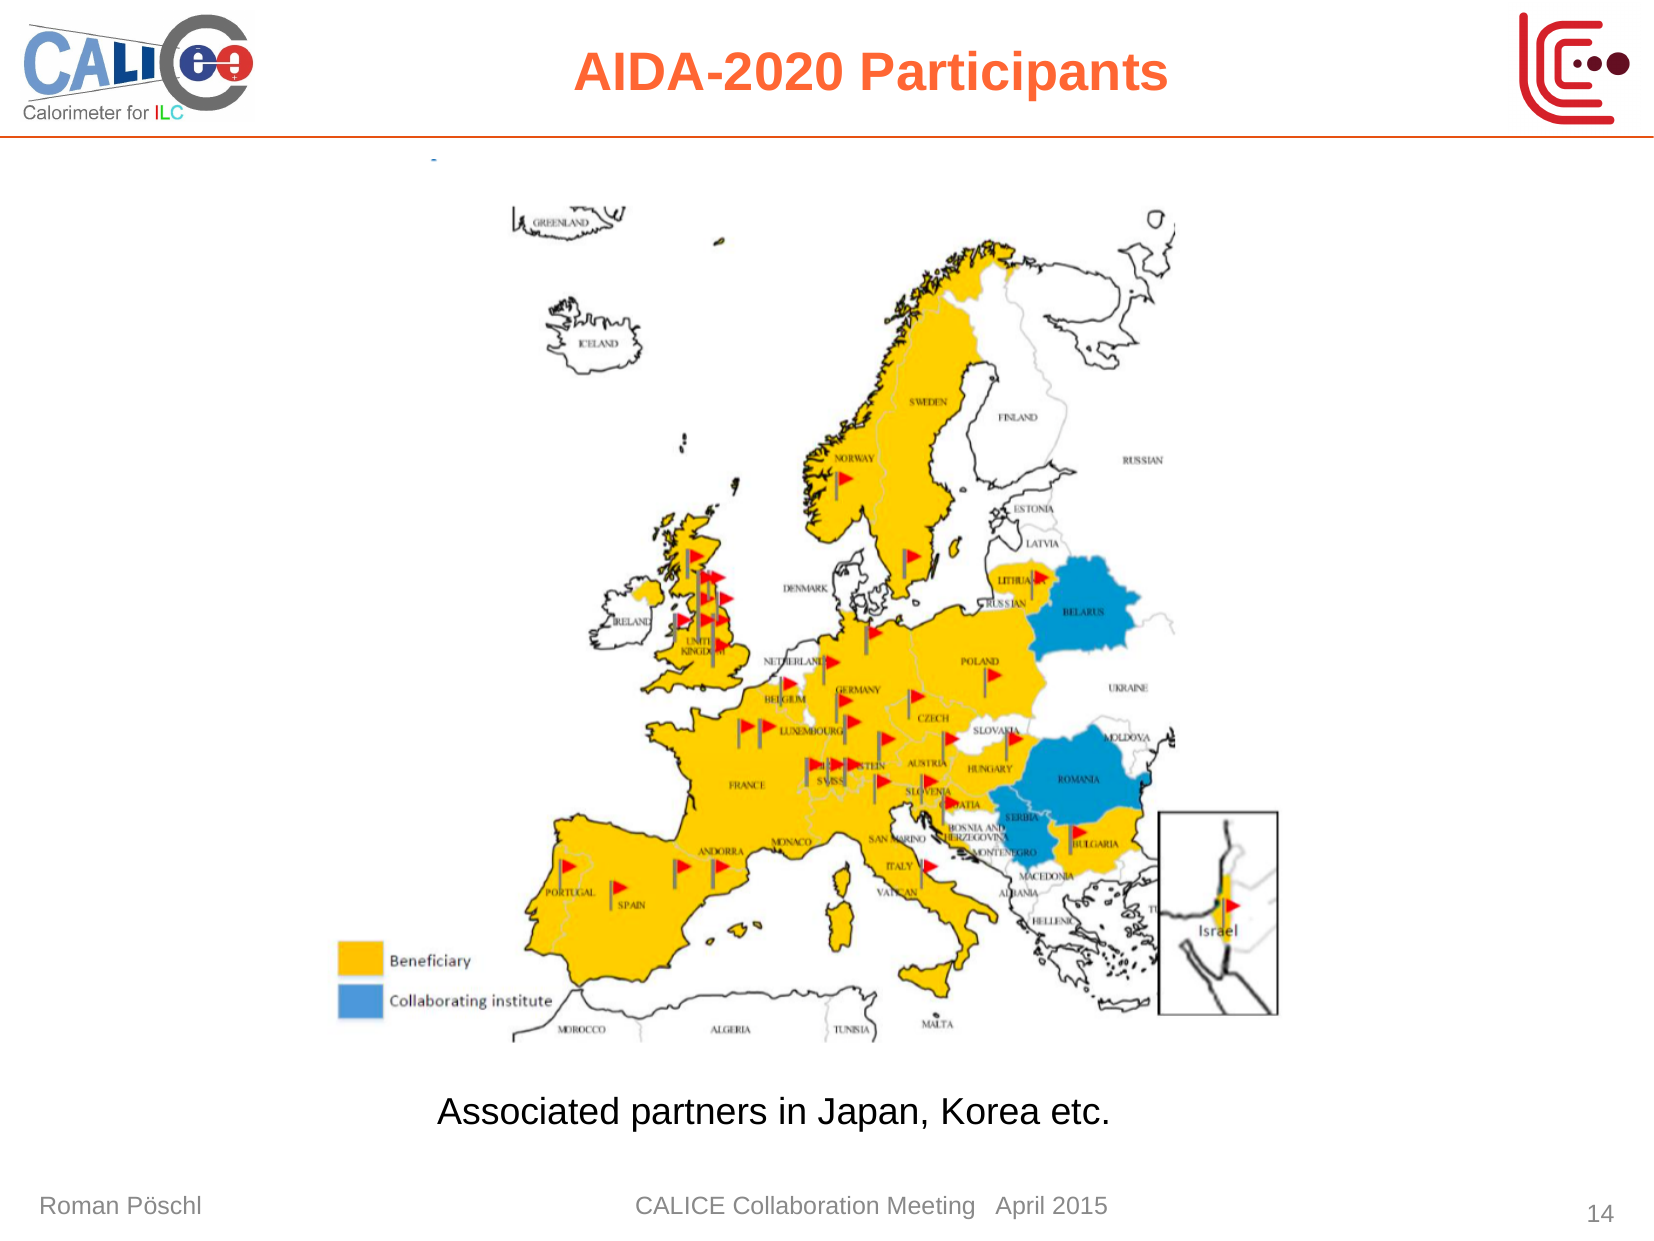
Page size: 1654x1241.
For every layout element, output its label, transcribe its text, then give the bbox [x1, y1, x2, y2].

picture [268, 159, 1336, 1071]
text_box Associated partners in Japan, Korea etc. [422, 1083, 1128, 1141]
title AIDA-2020 Participants [128, 29, 1617, 113]
picture [1508, 2, 1641, 135]
picture [20, 10, 255, 122]
